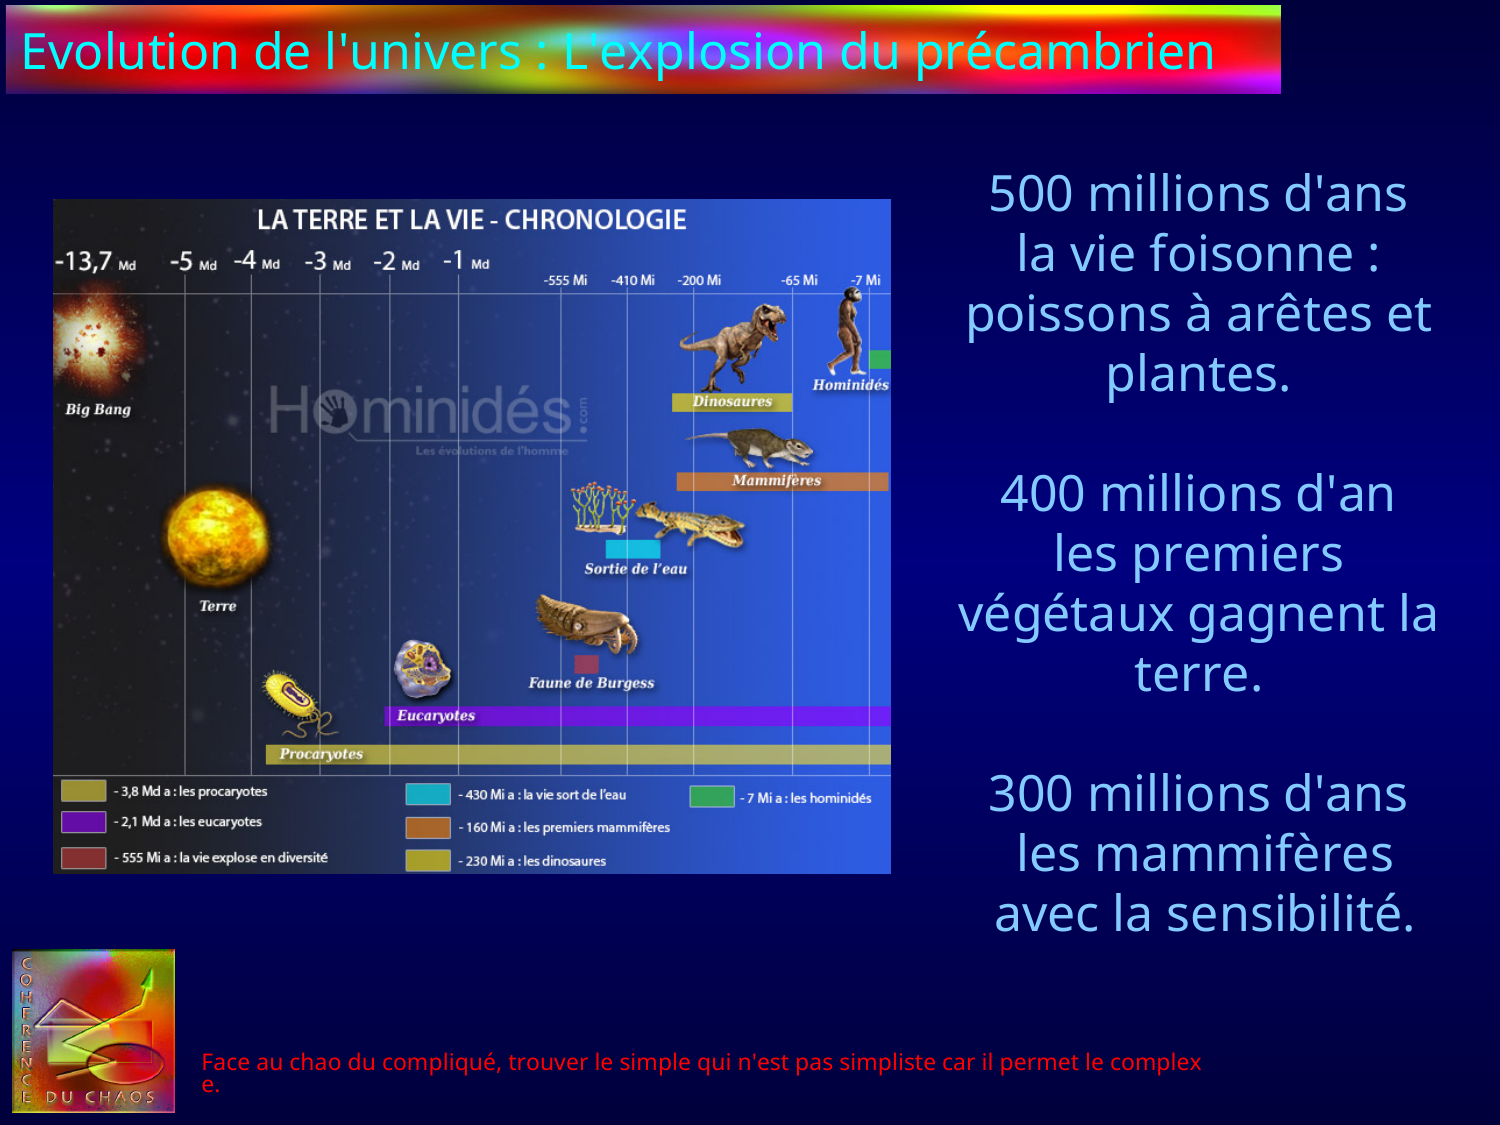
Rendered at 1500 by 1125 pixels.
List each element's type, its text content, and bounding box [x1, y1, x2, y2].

picture [12, 949, 175, 1113]
text_box 500 millions d'ans la vie foisonne : poissons à arêtes et plantes. 400 millions d'an les premiers végétaux gagnent la terre. 300 millions d'ans les mammifères avec la sensibilité. [938, 153, 1459, 1009]
title Evolution de l'univers : L'explosion du précambrien [5, 5, 1281, 94]
picture [53, 199, 891, 875]
